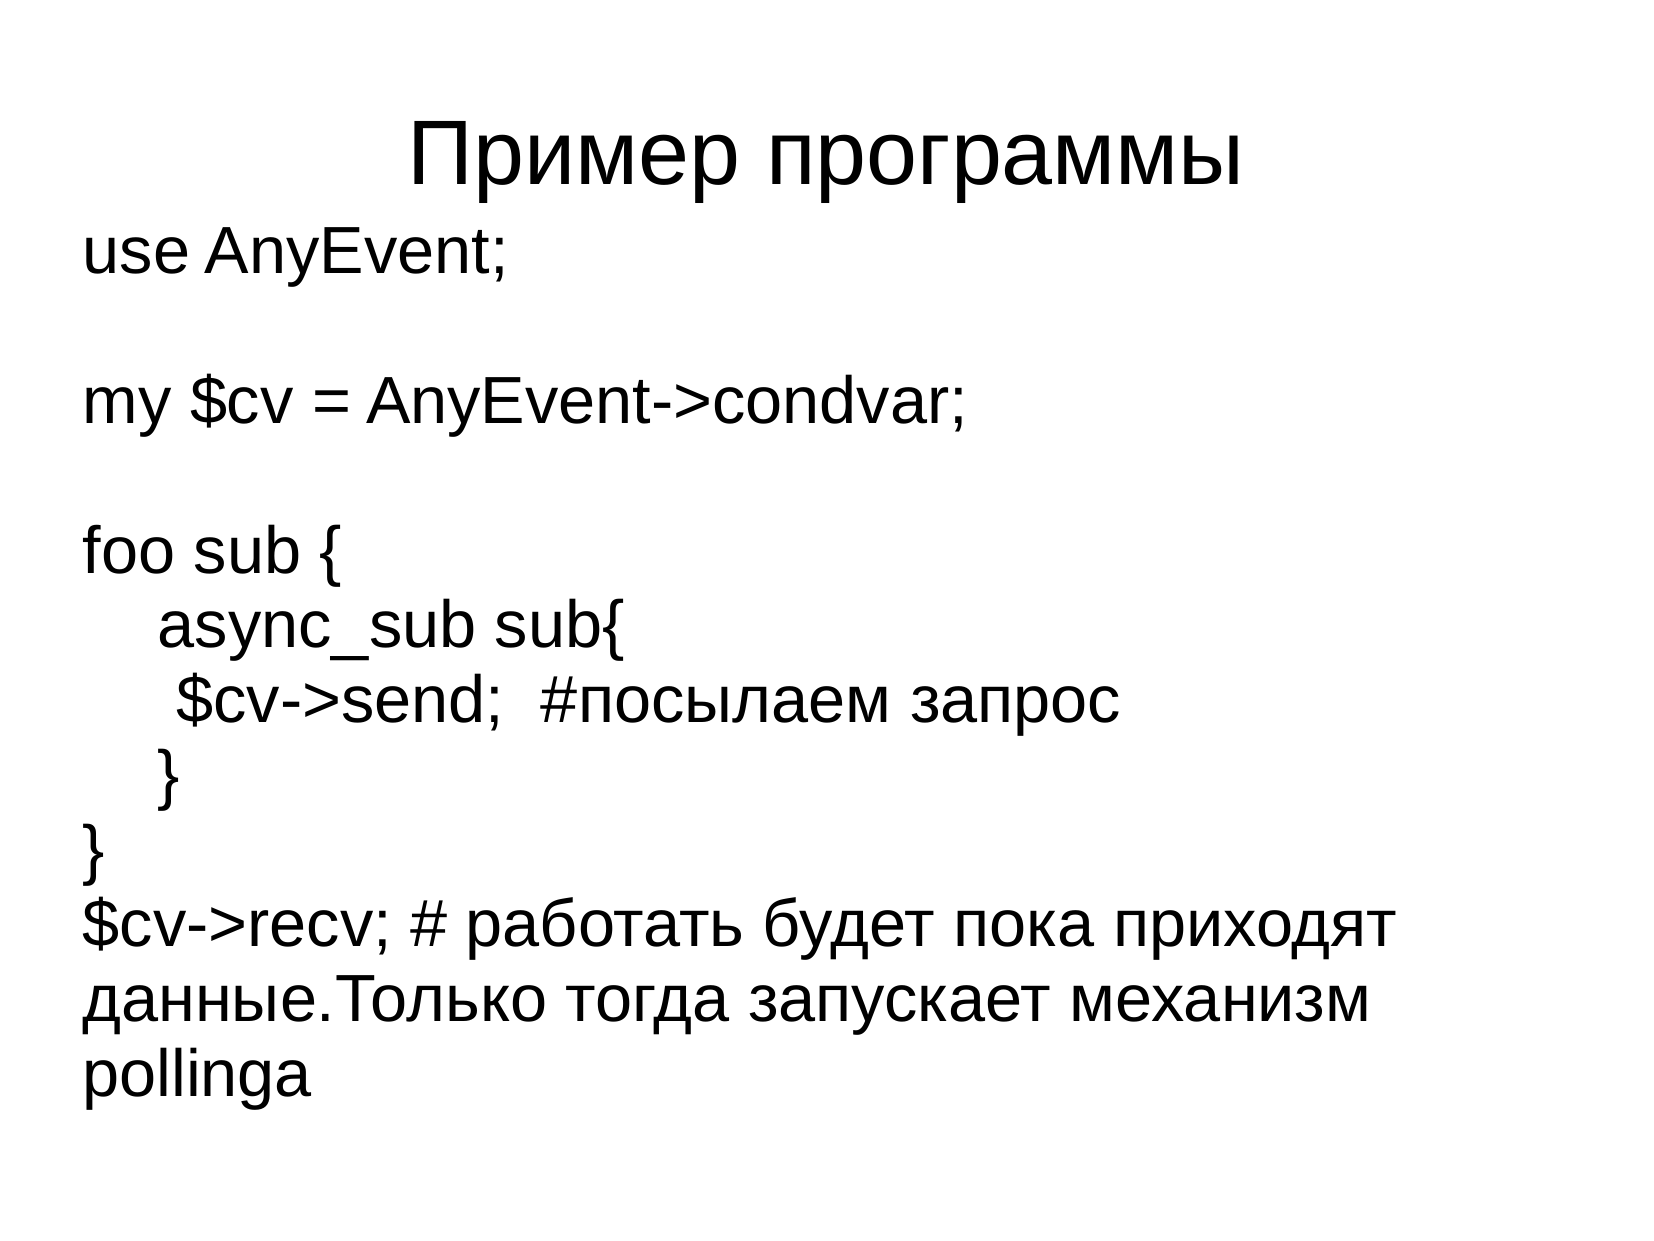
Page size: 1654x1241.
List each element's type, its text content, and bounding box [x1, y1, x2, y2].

title Пример программы [82, 56, 1571, 213]
subtitle use AnyEvent; my $cv = AnyEvent->condvar; foo sub { async_sub sub{ $cv->send; #посылаем запрос } } $cv->recv; # работать будет пока приходят данные.Только тогда запускает механизм pollingа [82, 213, 1571, 1186]
